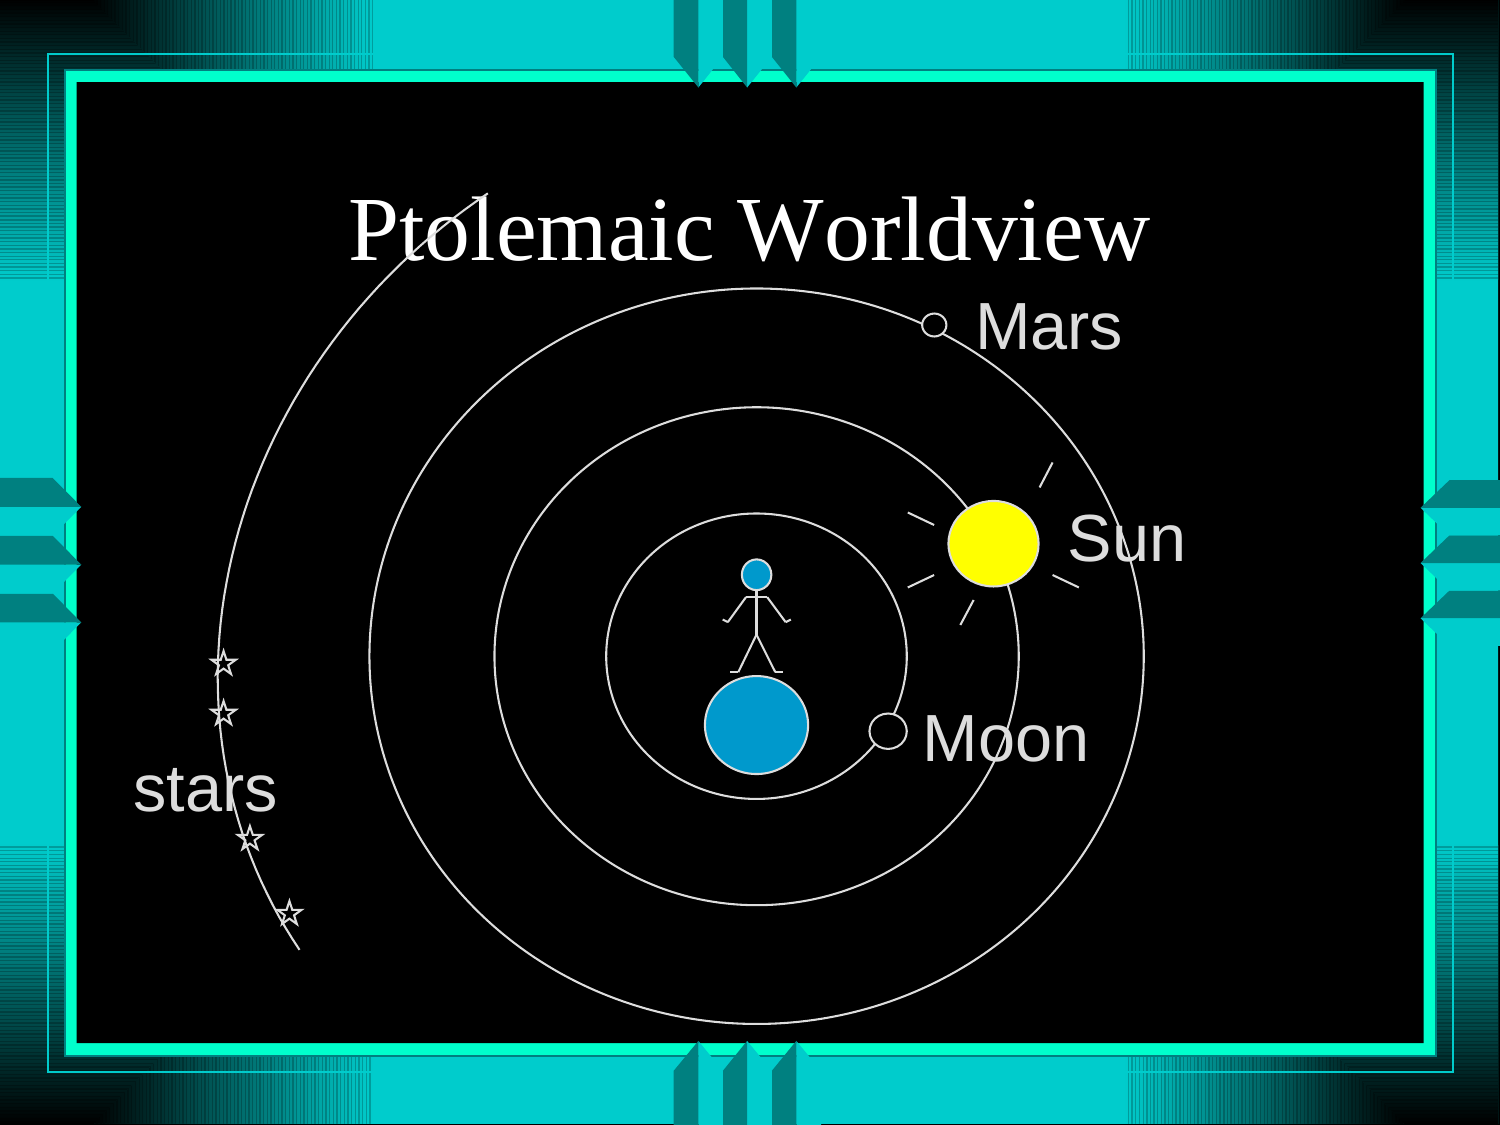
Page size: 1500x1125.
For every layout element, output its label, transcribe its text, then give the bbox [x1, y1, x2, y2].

title Ptolemaic Worldview [112, 99, 1388, 288]
text_box [922, 313, 947, 337]
text_box [741, 559, 772, 590]
text_box Sun [1052, 487, 1211, 583]
text_box Mars [960, 274, 1237, 371]
text_box [704, 676, 809, 775]
text_box [948, 500, 1039, 587]
text_box Moon [907, 687, 1158, 783]
text_box stars [118, 737, 343, 833]
text_box [869, 713, 907, 749]
